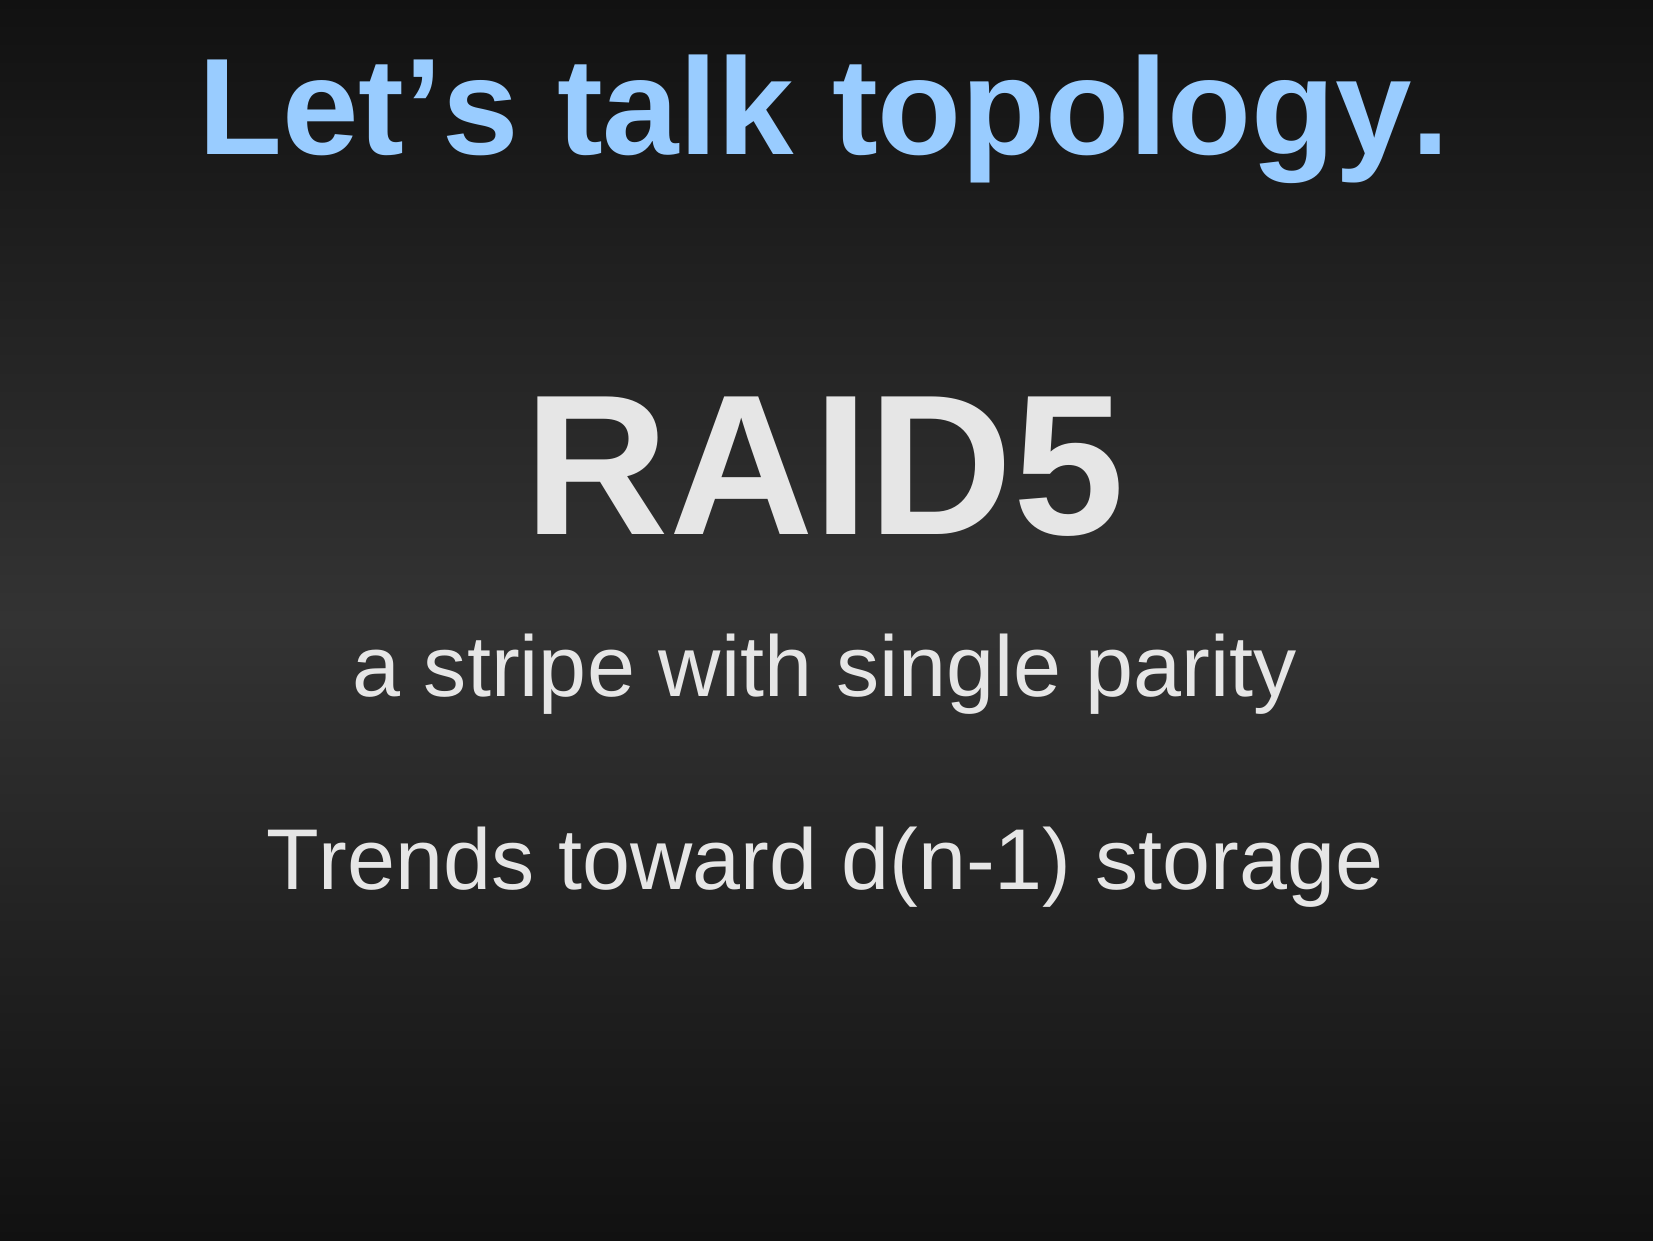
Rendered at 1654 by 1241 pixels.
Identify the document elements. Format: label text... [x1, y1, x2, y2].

title RAID5 a stripe with single parity Trends toward d(n-1) storage [0, 212, 1651, 1241]
title Let’s talk topology. [0, 2, 1651, 211]
